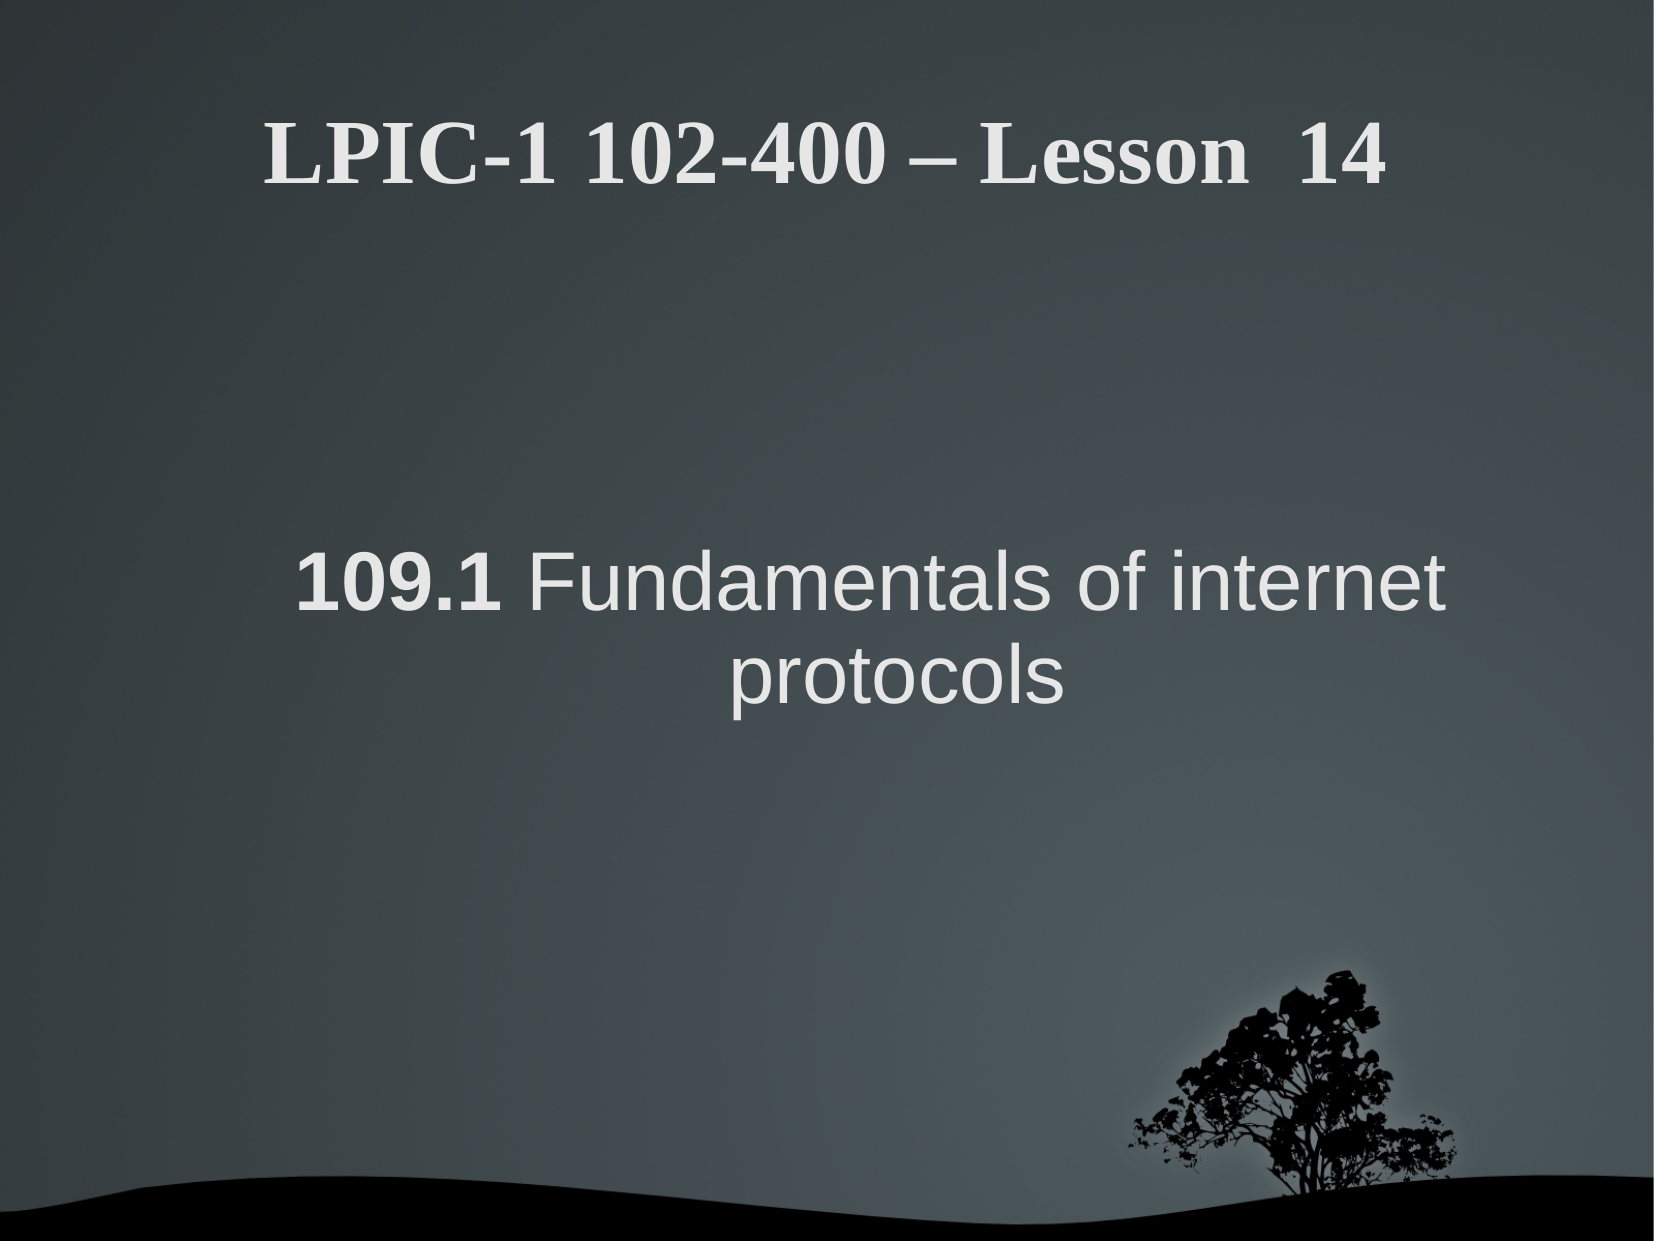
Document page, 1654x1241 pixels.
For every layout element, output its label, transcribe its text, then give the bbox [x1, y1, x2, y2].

picture [0, 0, 1654, 1241]
list 109.1 Fundamentals of internet protocols [82, 290, 1571, 1109]
title LPIC-1 102-400 – Lesson 14 [82, 49, 1571, 257]
